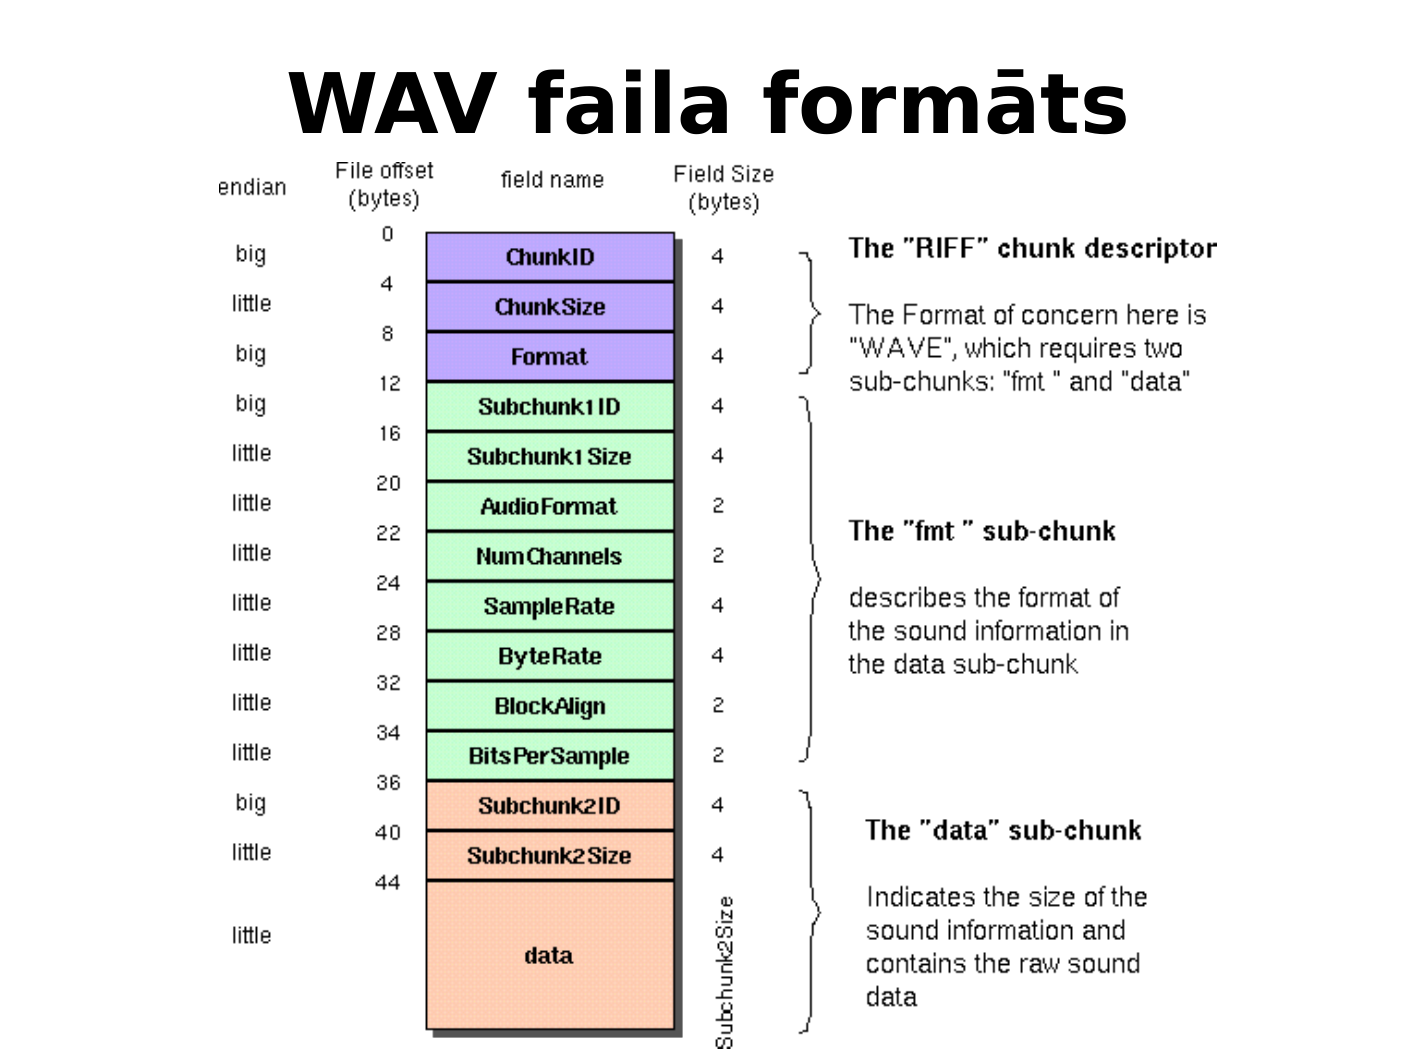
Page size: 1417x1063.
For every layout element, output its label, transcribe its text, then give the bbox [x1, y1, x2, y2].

title WAV faila formāts [70, 42, 1346, 168]
picture [219, 162, 1217, 1049]
